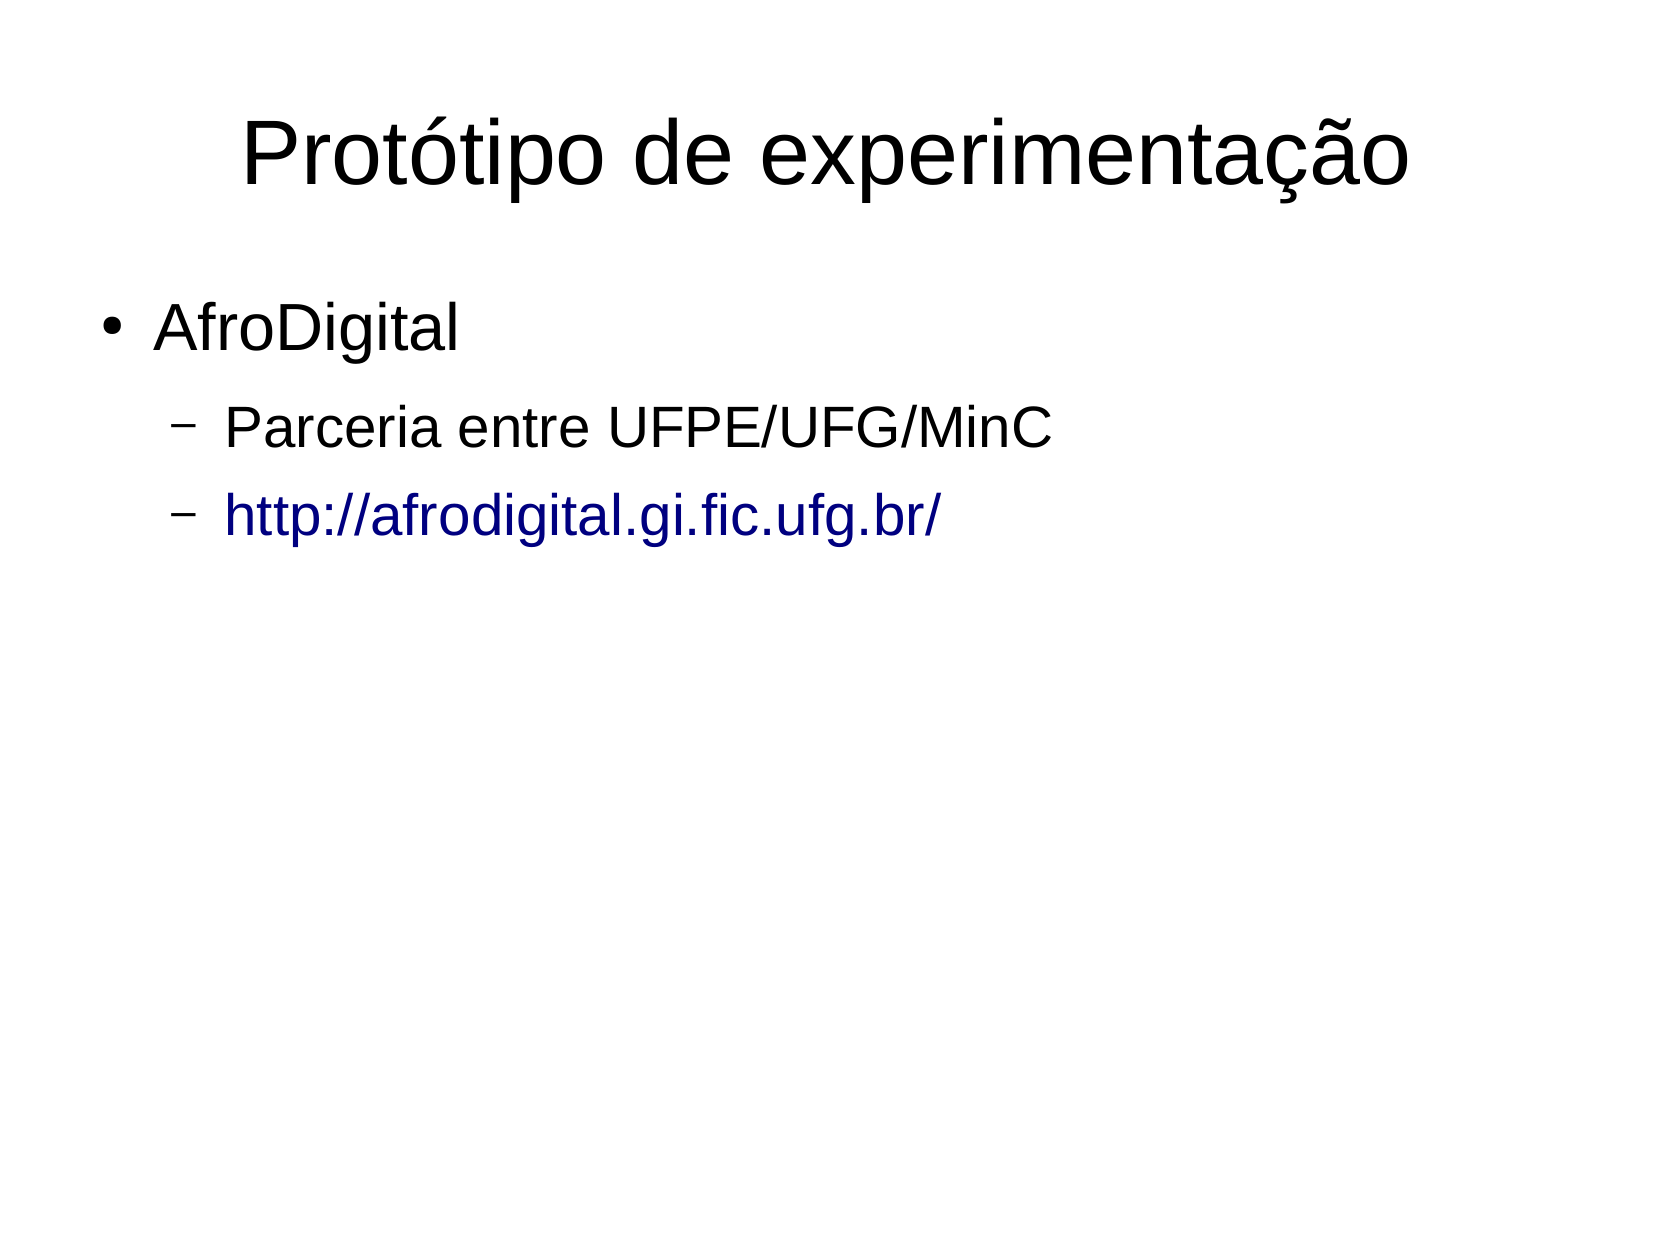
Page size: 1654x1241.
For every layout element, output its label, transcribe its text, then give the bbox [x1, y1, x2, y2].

title Protótipo de experimentação [82, 49, 1571, 257]
list AfroDigital Parceria entre UFPE/UFG/MinC http://afrodigital.gi.fic.ufg.br/ [82, 290, 1571, 1010]
